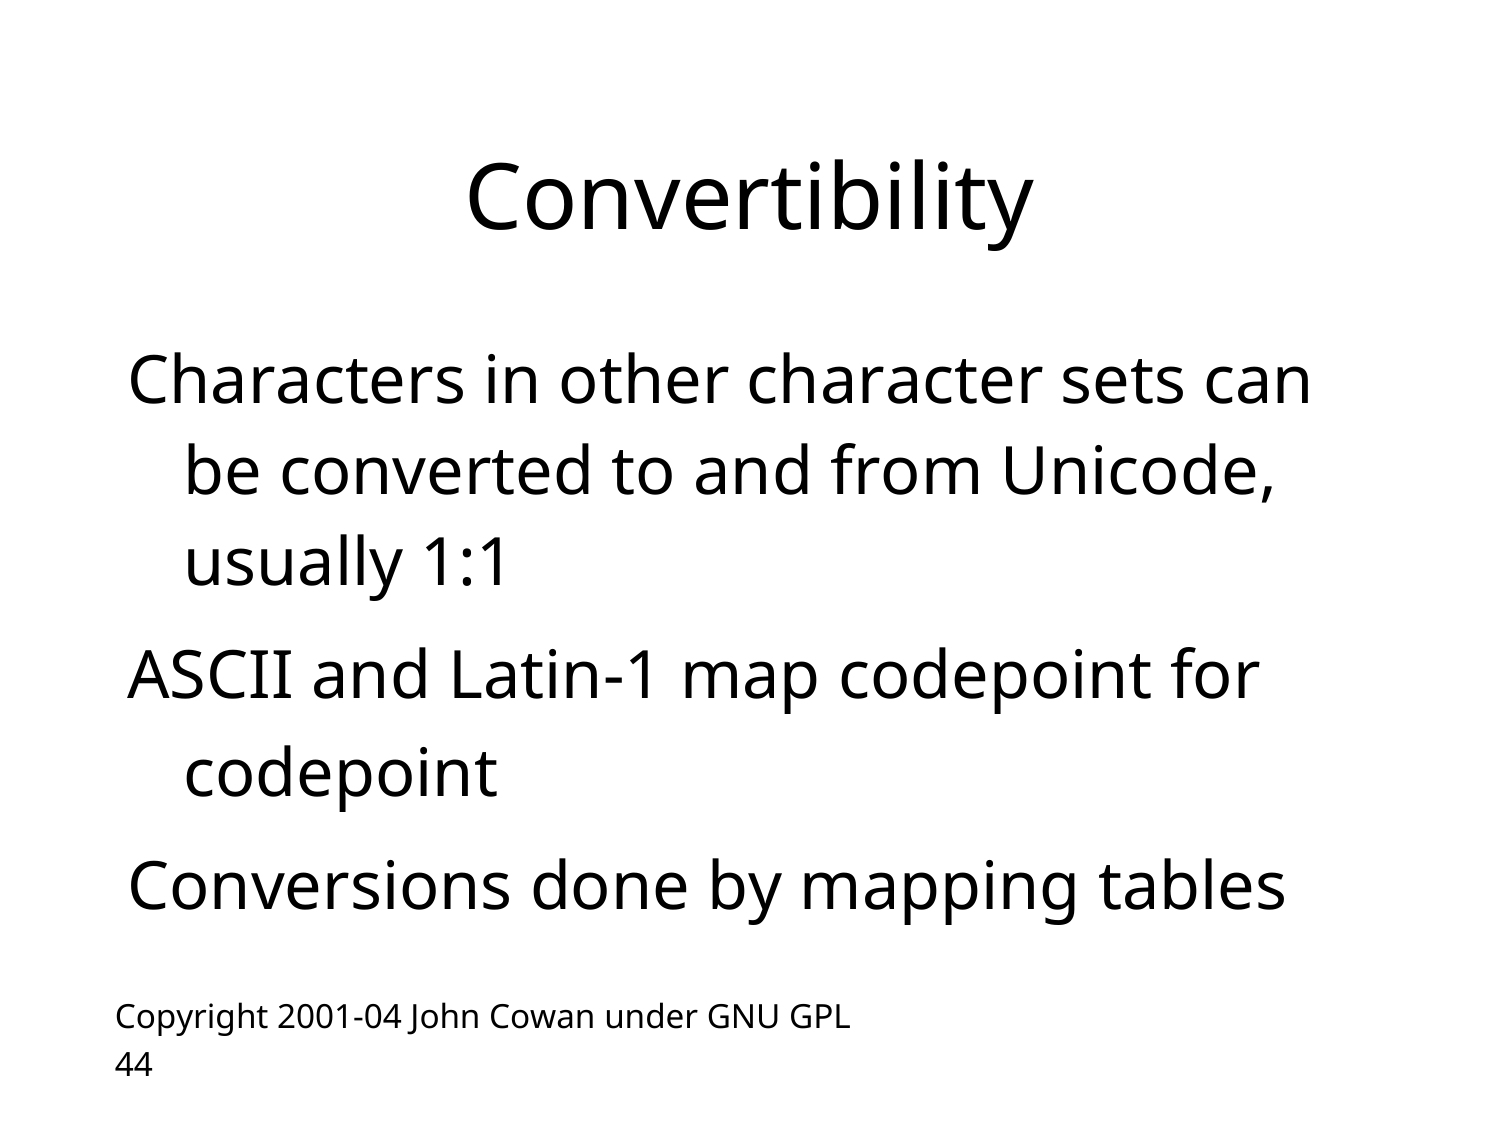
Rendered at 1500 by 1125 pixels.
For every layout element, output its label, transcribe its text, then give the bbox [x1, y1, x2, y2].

list Characters in other character sets can be converted to and from Unicode, usually 1:1 ASCII and Latin-1 map codepoint for codepoint Conversions done by mapping tables [112, 324, 1388, 1000]
title Convertibility [112, 99, 1388, 288]
